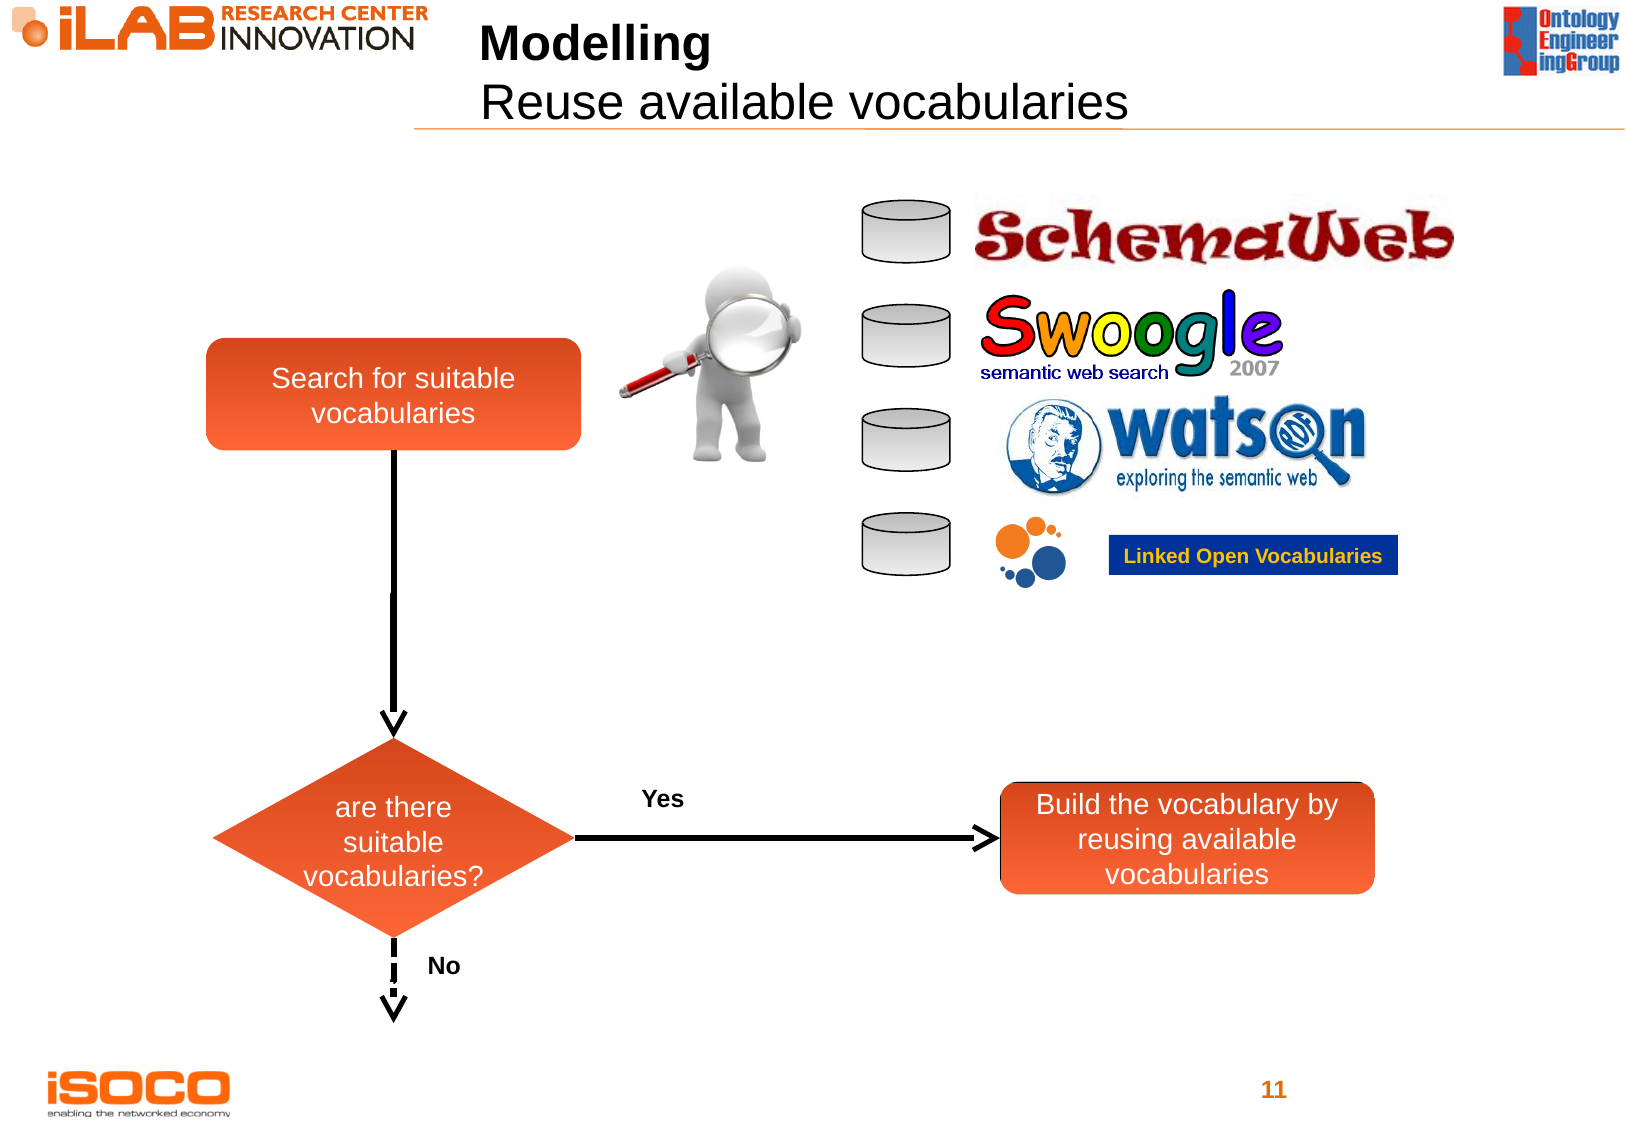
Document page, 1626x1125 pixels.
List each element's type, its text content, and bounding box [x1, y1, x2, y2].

text_box Linked Open Vocabularies [1108, 534, 1398, 575]
text_box [862, 200, 950, 263]
text_box are there suitable vocabularies? [212, 738, 575, 938]
list Reuse available vocabularies [405, 61, 1557, 112]
text_box Search for suitable vocabularies [206, 337, 582, 451]
text_box Yes [626, 775, 700, 821]
picture [47, 1071, 230, 1117]
picture [987, 512, 1075, 592]
picture [1501, 5, 1620, 77]
text_box [862, 512, 950, 576]
picture [5, 0, 435, 55]
list Modelling [452, 3, 1605, 54]
text_box No [412, 942, 476, 988]
picture [975, 194, 1454, 276]
picture [600, 237, 838, 474]
text_box Build the vocabulary by reusing available vocabularies [999, 781, 1375, 895]
picture [999, 387, 1375, 501]
text_box [862, 304, 950, 367]
text_box [862, 408, 950, 472]
picture [975, 287, 1288, 382]
